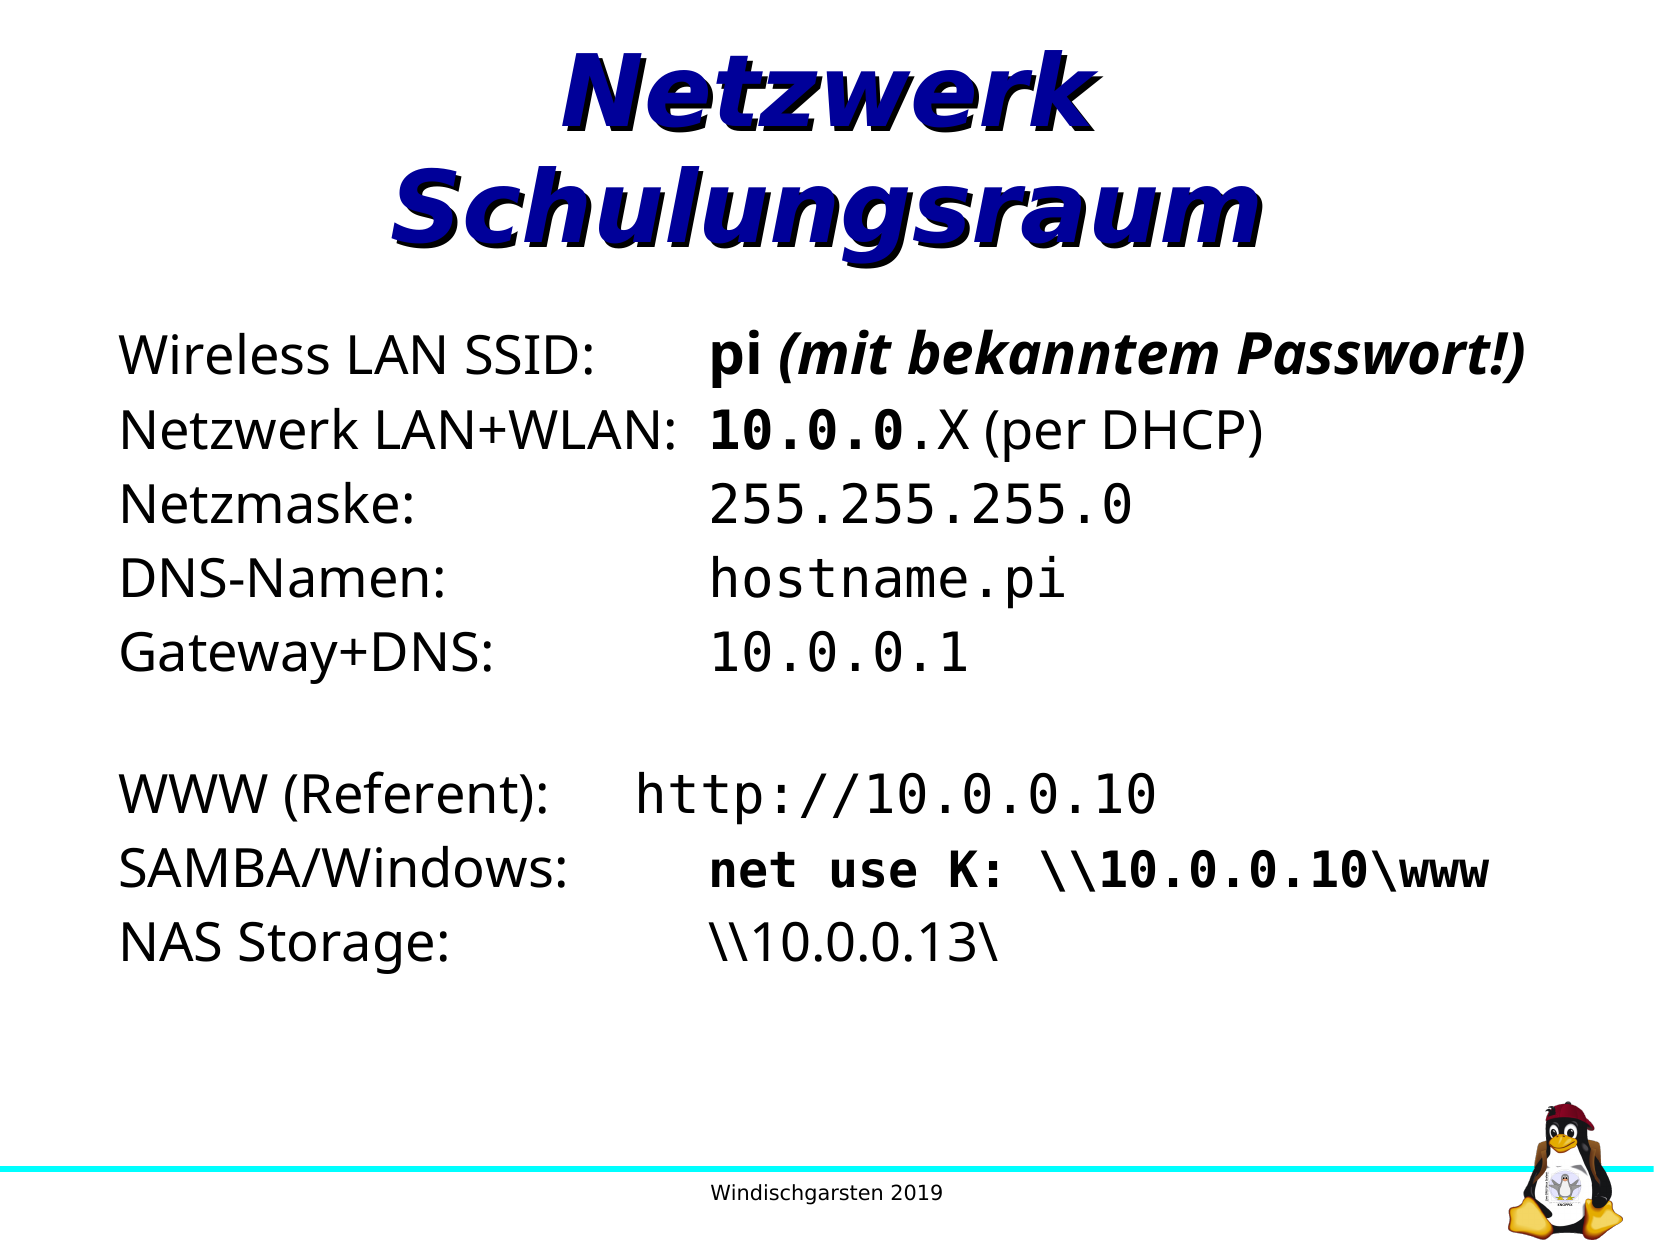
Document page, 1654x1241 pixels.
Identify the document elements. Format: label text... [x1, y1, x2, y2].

list Wireless LAN SSID: pi (mit bekanntem Passwort!) Netzwerk LAN+WLAN: 10.0.0.X (per DHCP) Netzmaske: 255.255.255.0 DNS-Namen: hostname.pi Gateway+DNS: 10.0.0.1 WWW (Referent): http://10.0.0.10 SAMBA/Windows: net use K: \\10.0.0.10\www NAS Storage: \\10.0.0.13\ [118, 312, 1558, 1123]
picture [1505, 1100, 1625, 1241]
title Netzwerk Schulungsraum [121, 33, 1534, 267]
